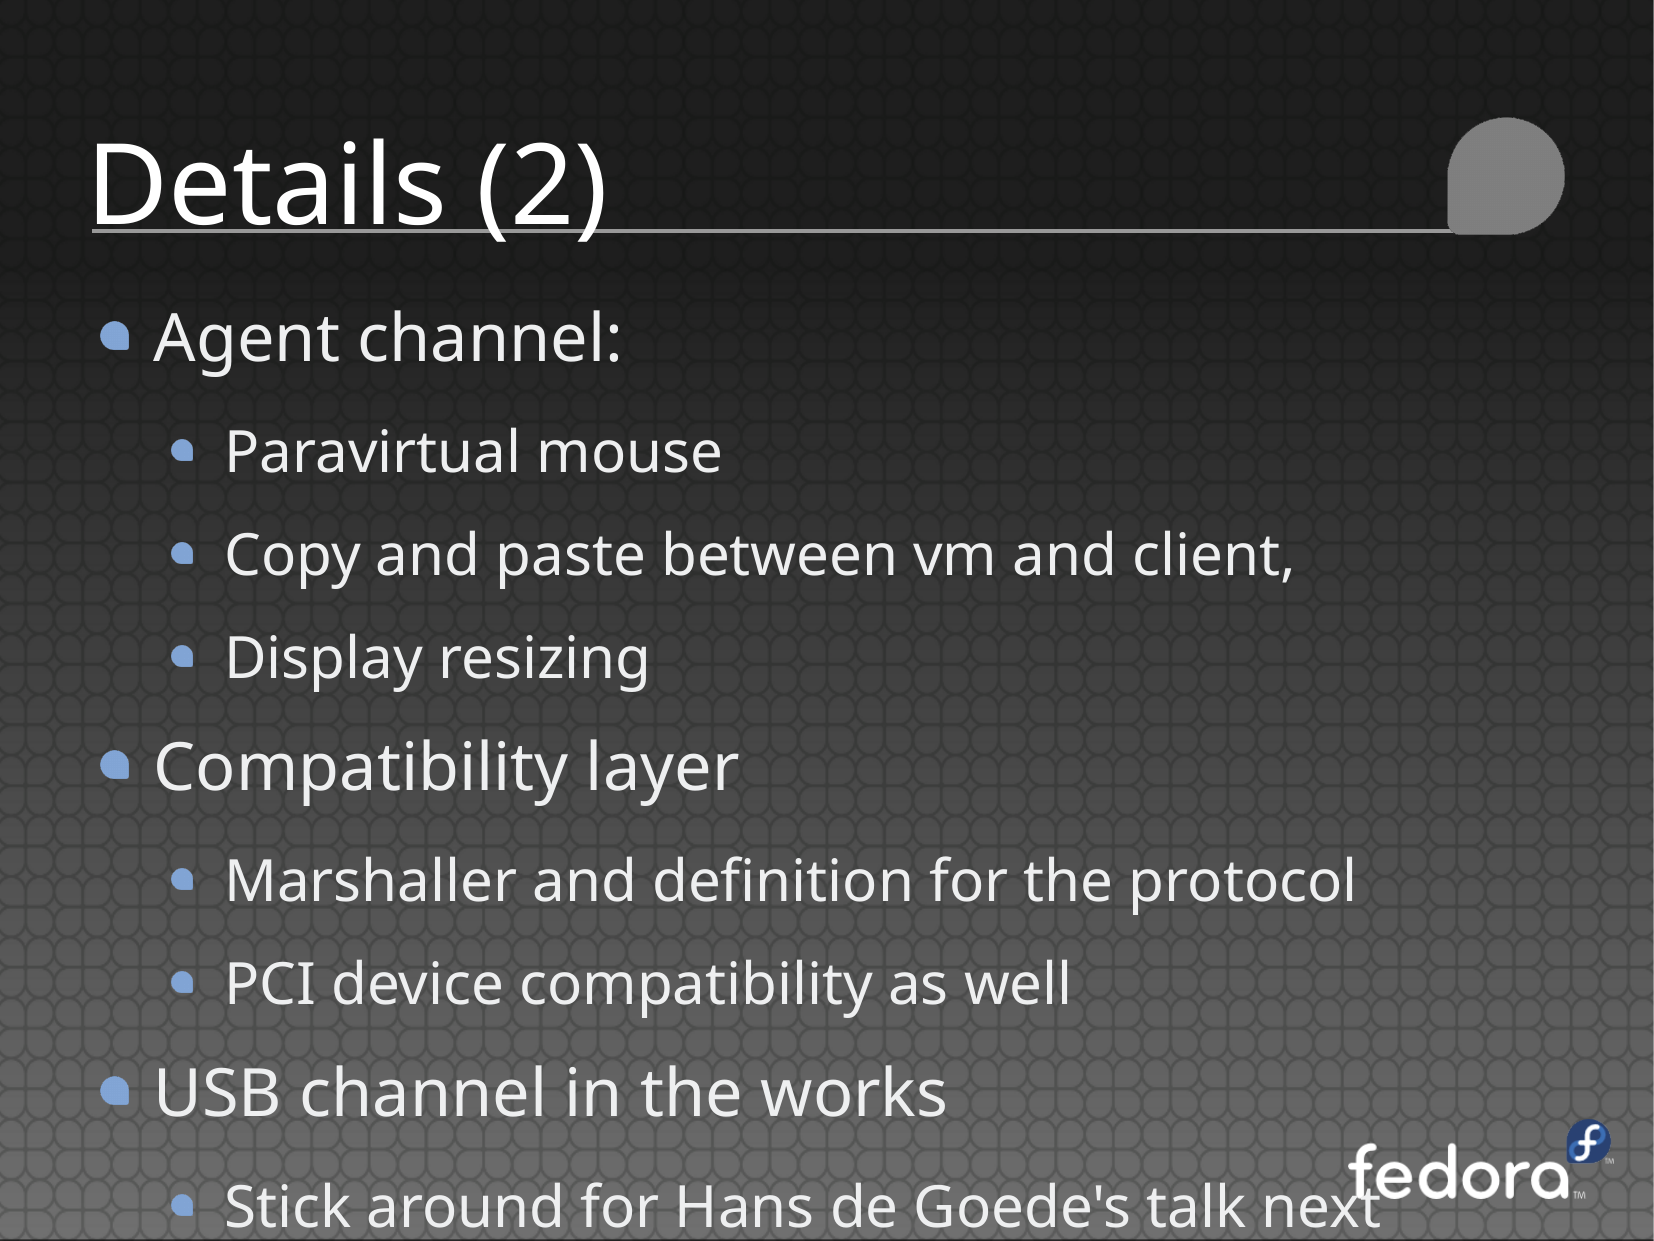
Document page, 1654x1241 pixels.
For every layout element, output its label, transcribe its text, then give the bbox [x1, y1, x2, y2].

picture [0, 0, 1654, 1241]
title Details (2) [86, 112, 1576, 249]
list Agent channel: Paravirtual mouse Copy and paste between vm and client, Display resizing Compatibility layer Marshaller and definition for the protocol PCI device compatibility as well USB channel in the works Stick around for Hans de Goede's talk next [82, 290, 1571, 1137]
